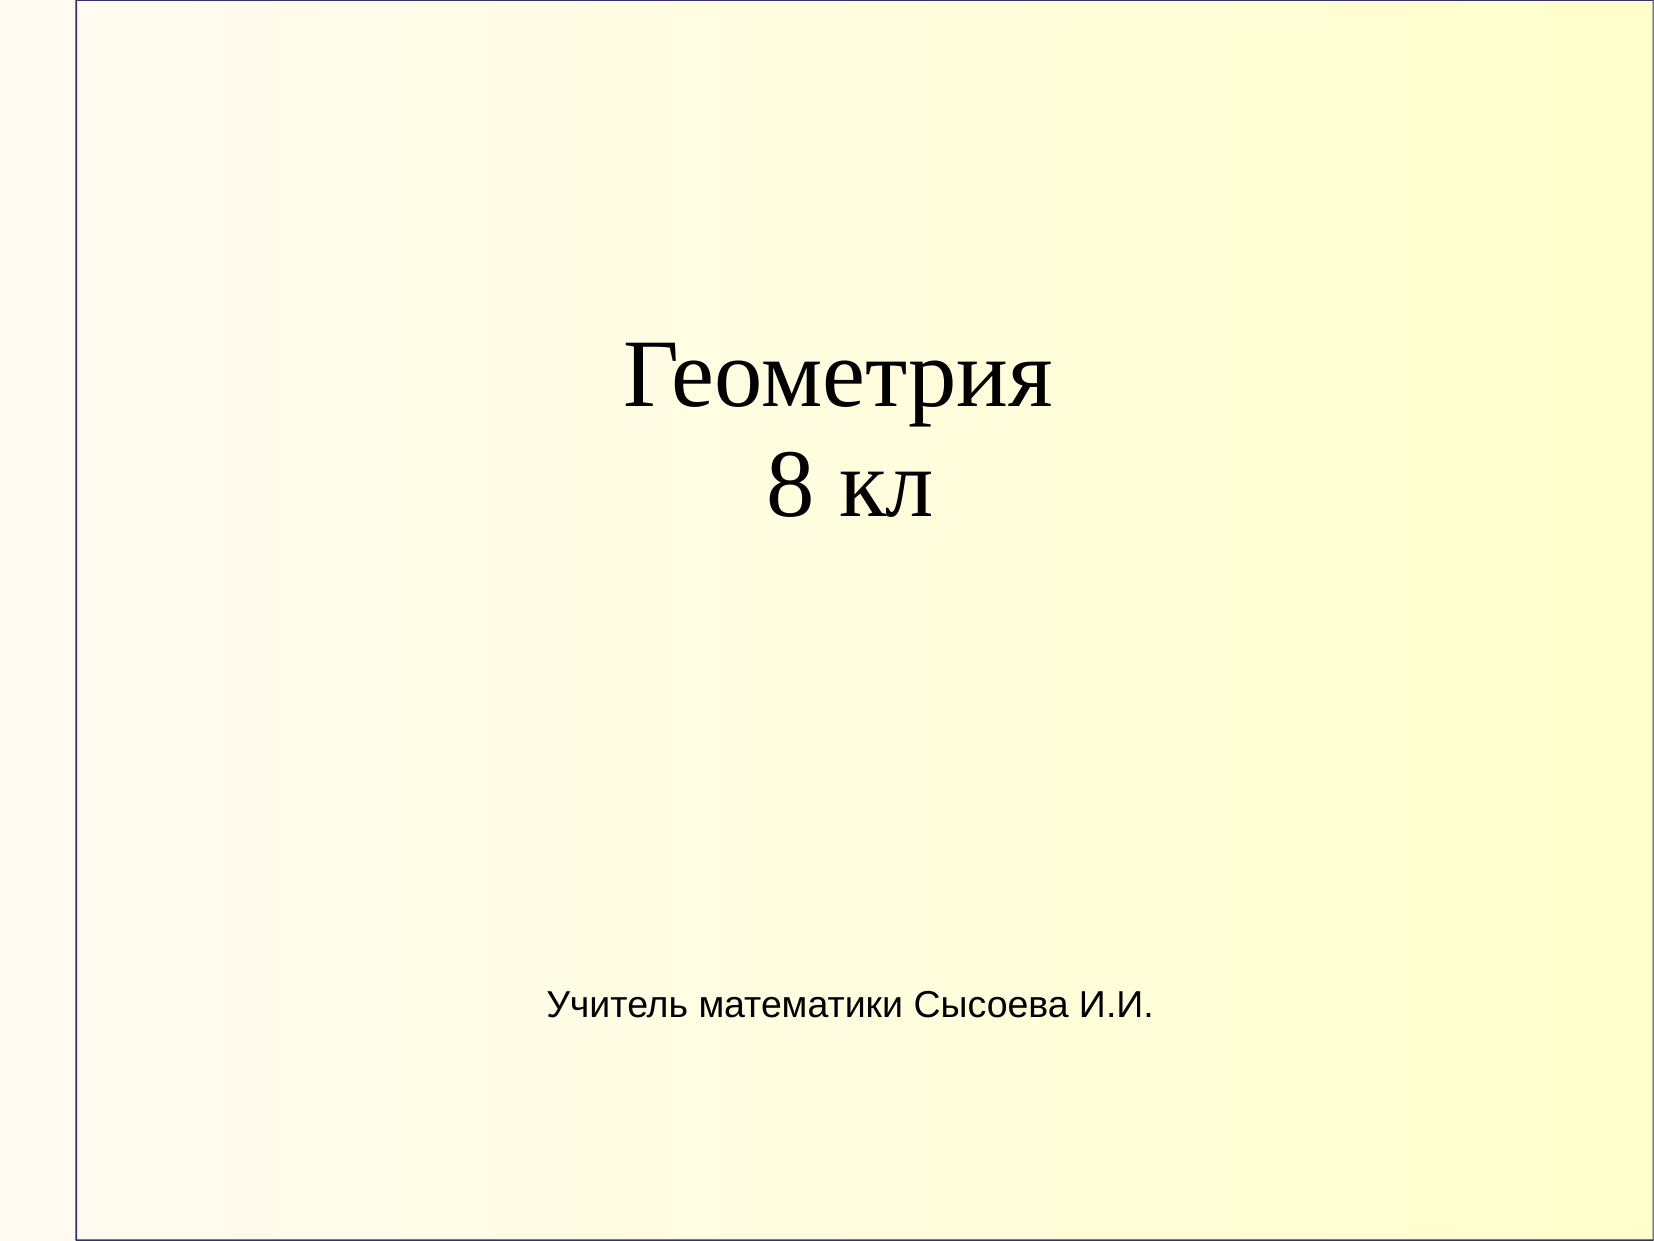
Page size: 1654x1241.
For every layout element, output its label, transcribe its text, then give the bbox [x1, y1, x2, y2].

picture [0, 0, 75, 1241]
text_box Учитель математики Сысоева И.И. [531, 976, 1506, 1034]
title Геометрия 8 кл [106, 317, 1595, 539]
